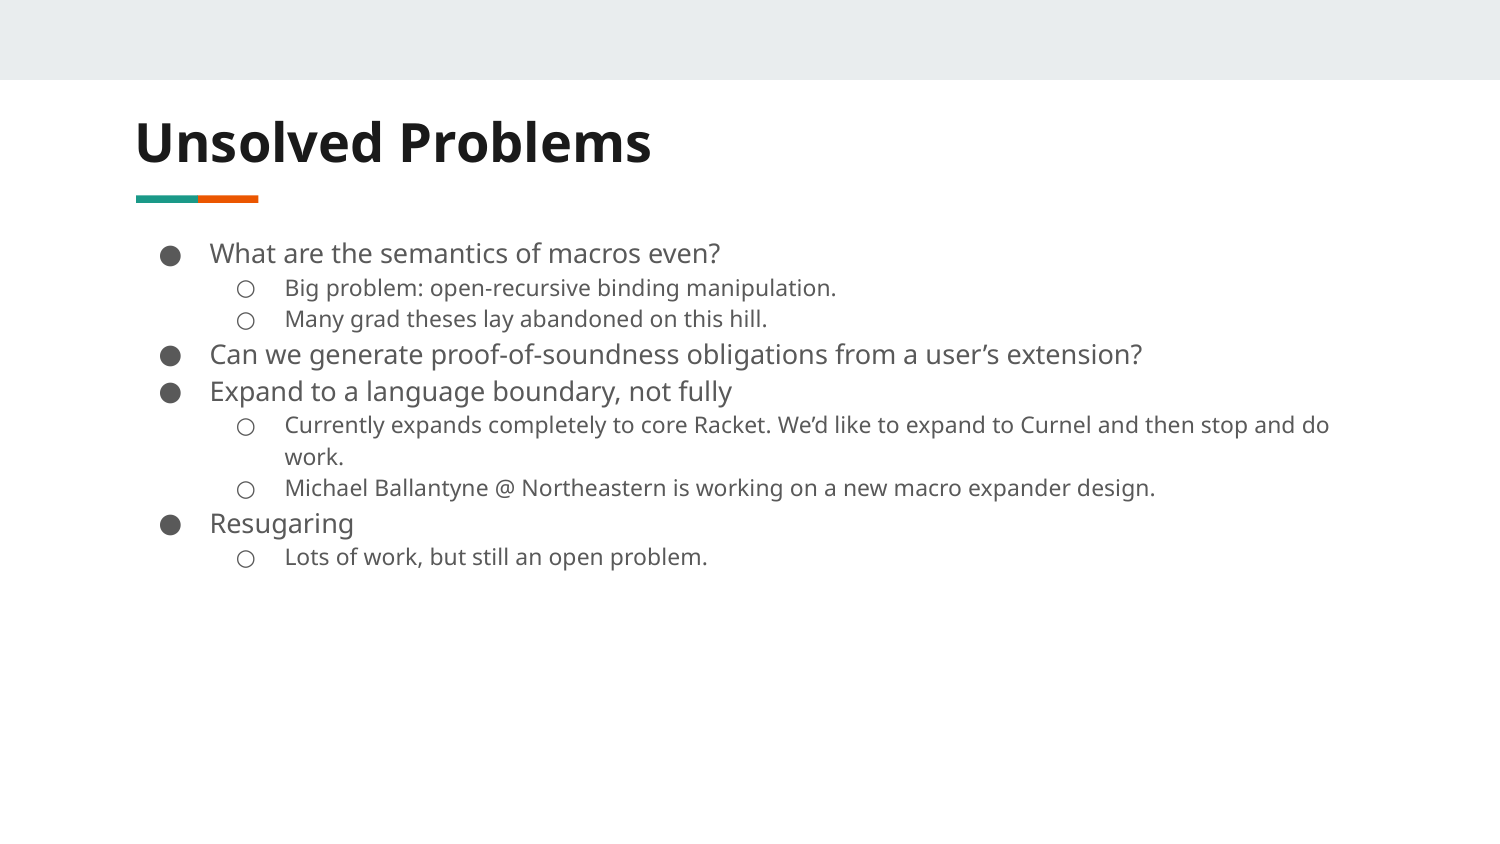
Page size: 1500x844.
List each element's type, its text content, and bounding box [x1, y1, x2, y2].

title Unsolved Problems [119, 93, 1381, 182]
list What are the semantics of macros even? Big problem: open-recursive binding manipulation. Many grad theses lay abandoned on this hill. Can we generate proof-of-soundness obligations from a user’s extension? Expand to a language boundary, not fully Currently expands completely to core Racket. We’d like to expand to Curnel and then stop and do work. Michael Ballantyne @ Northeastern is working on a new macro expander design. Resugaring Lots of work, but still an open problem. [119, 216, 1381, 712]
